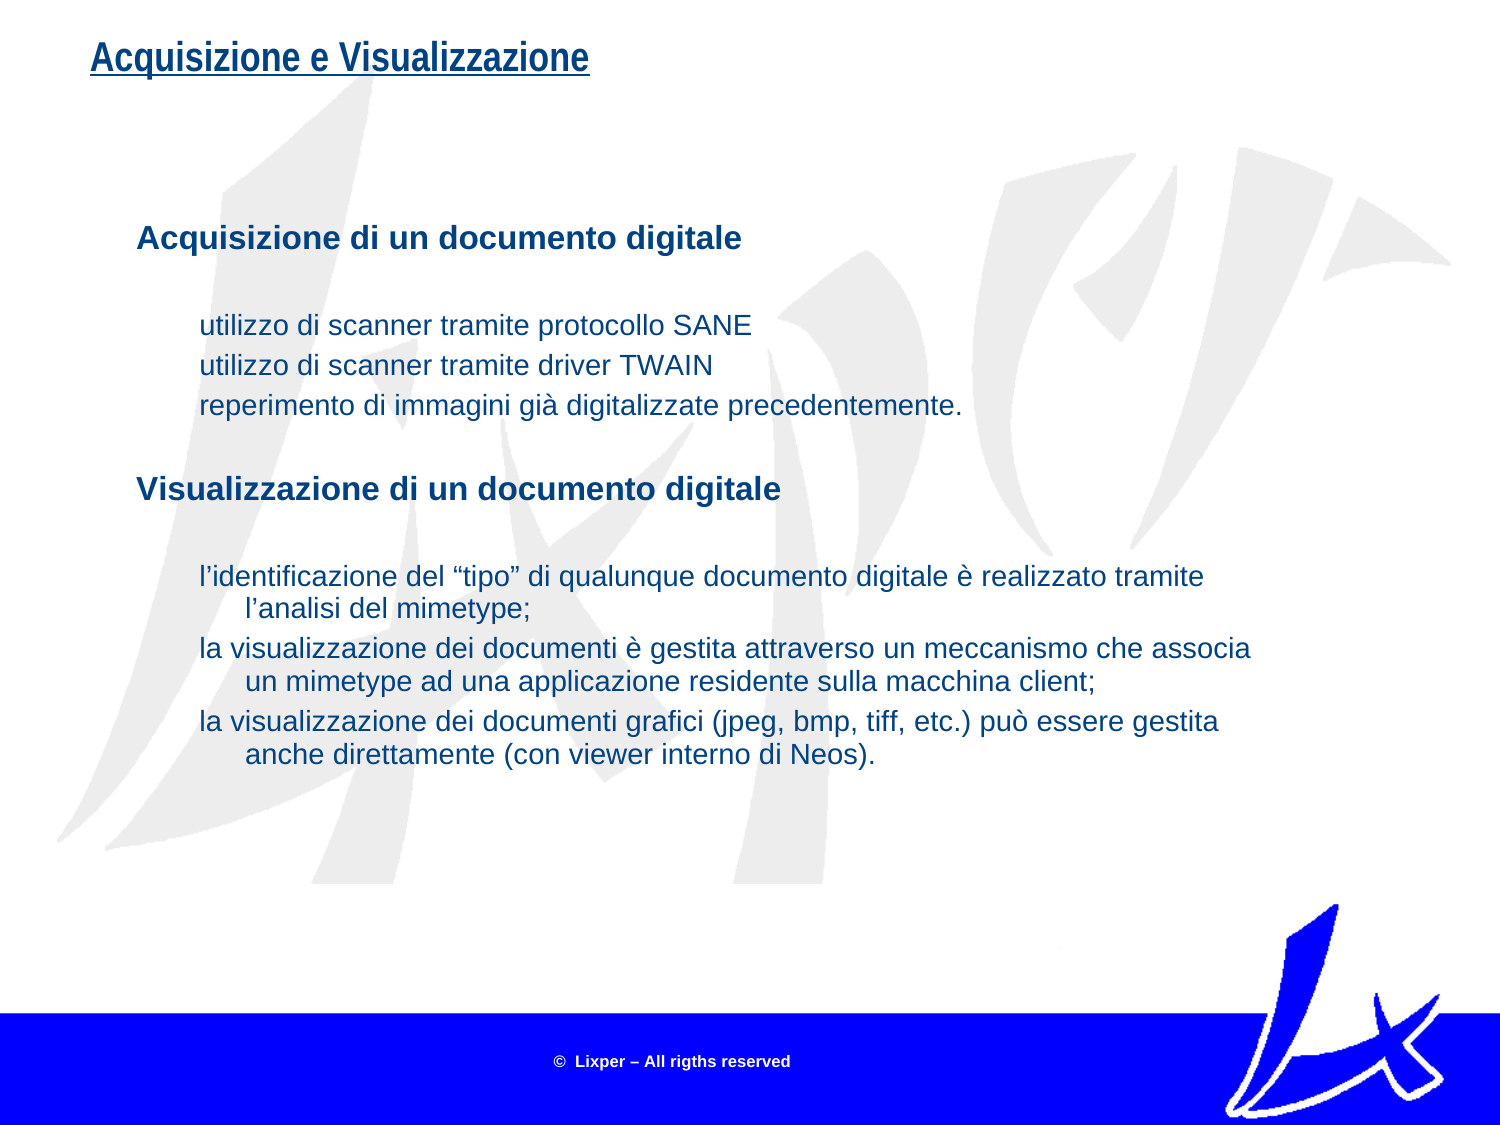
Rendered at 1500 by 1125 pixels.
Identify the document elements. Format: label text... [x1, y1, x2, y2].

picture [0, 0, 1500, 1125]
title Acquisizione e Visualizzazione [75, 33, 1500, 109]
list Acquisizione di un documento digitale utilizzo di scanner tramite protocollo SANE utilizzo di scanner tramite driver TWAIN reperimento di immagini già digitalizzate precedentemente. Visualizzazione di un documento digitale l’identificazione del “tipo” di qualunque documento digitale è realizzato tramite l’analisi del mimetype; la visualizzazione dei documenti è gestita attraverso un meccanismo che associa un mimetype ad una applicazione residente sulla macchina client; la visualizzazione dei documenti grafici (jpeg, bmp, tiff, etc.) può essere gestita anche direttamente (con viewer interno di Neos). [121, 211, 1300, 920]
